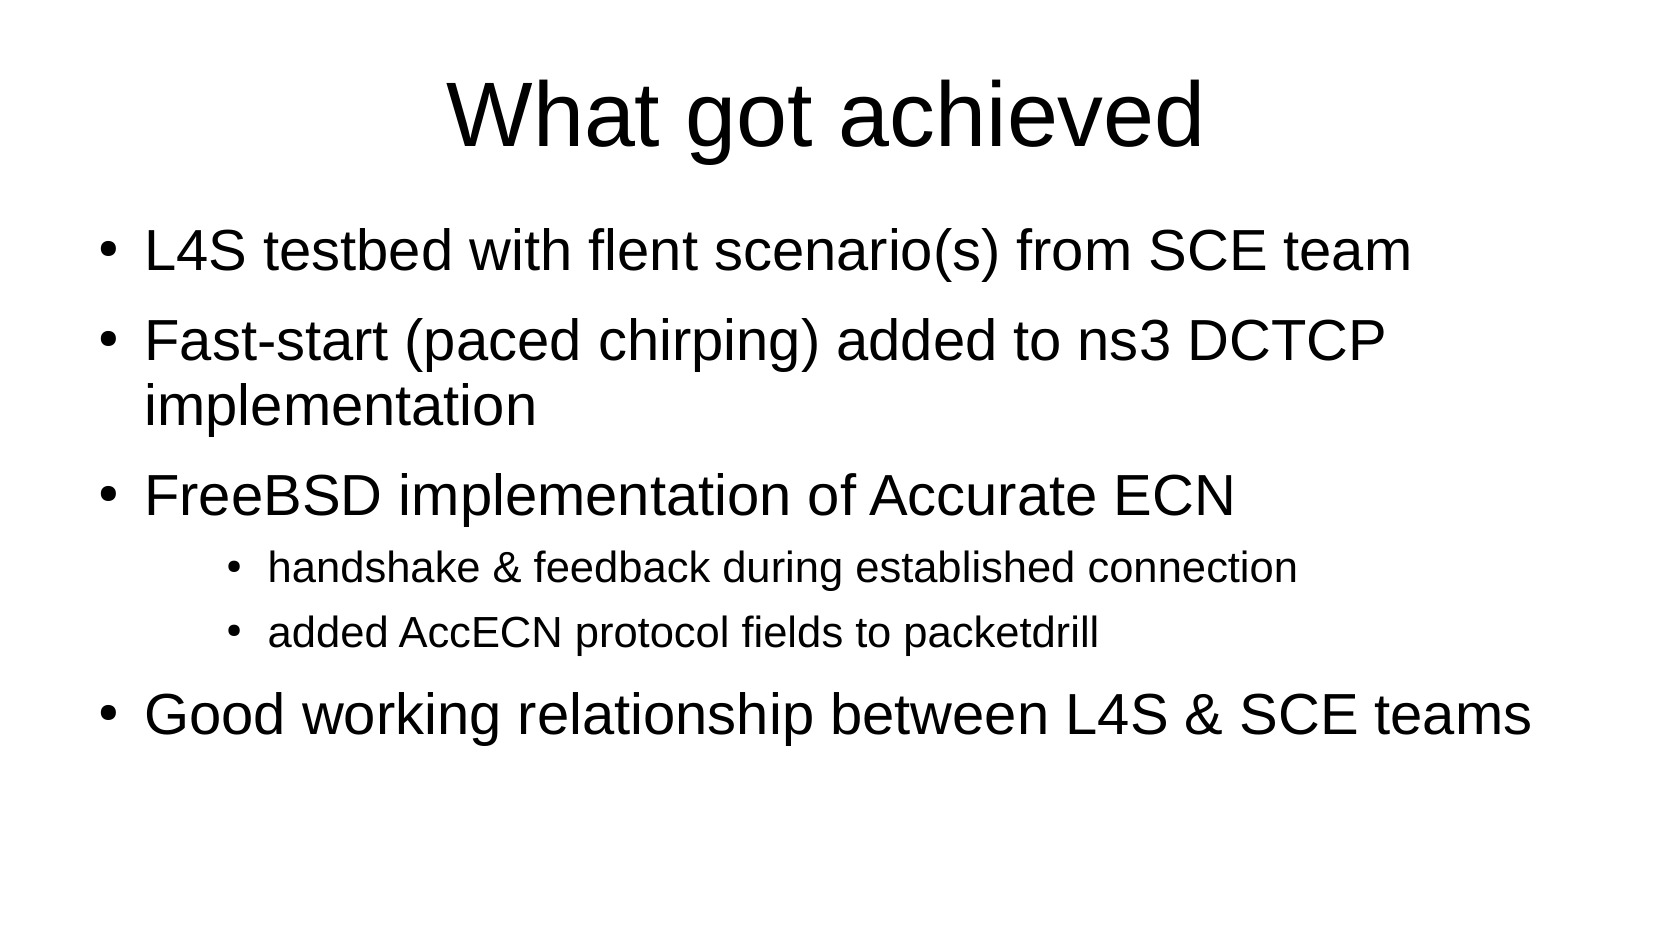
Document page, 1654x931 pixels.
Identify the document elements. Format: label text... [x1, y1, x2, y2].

title What got achieved [82, 37, 1571, 193]
list L4S testbed with flent scenario(s) from SCE team Fast-start (paced chirping) added to ns3 DCTCP implementation FreeBSD implementation of Accurate ECN handshake & feedback during established connection added AccECN protocol fields to packetdrill Good working relationship between L4S & SCE teams [82, 217, 1571, 758]
